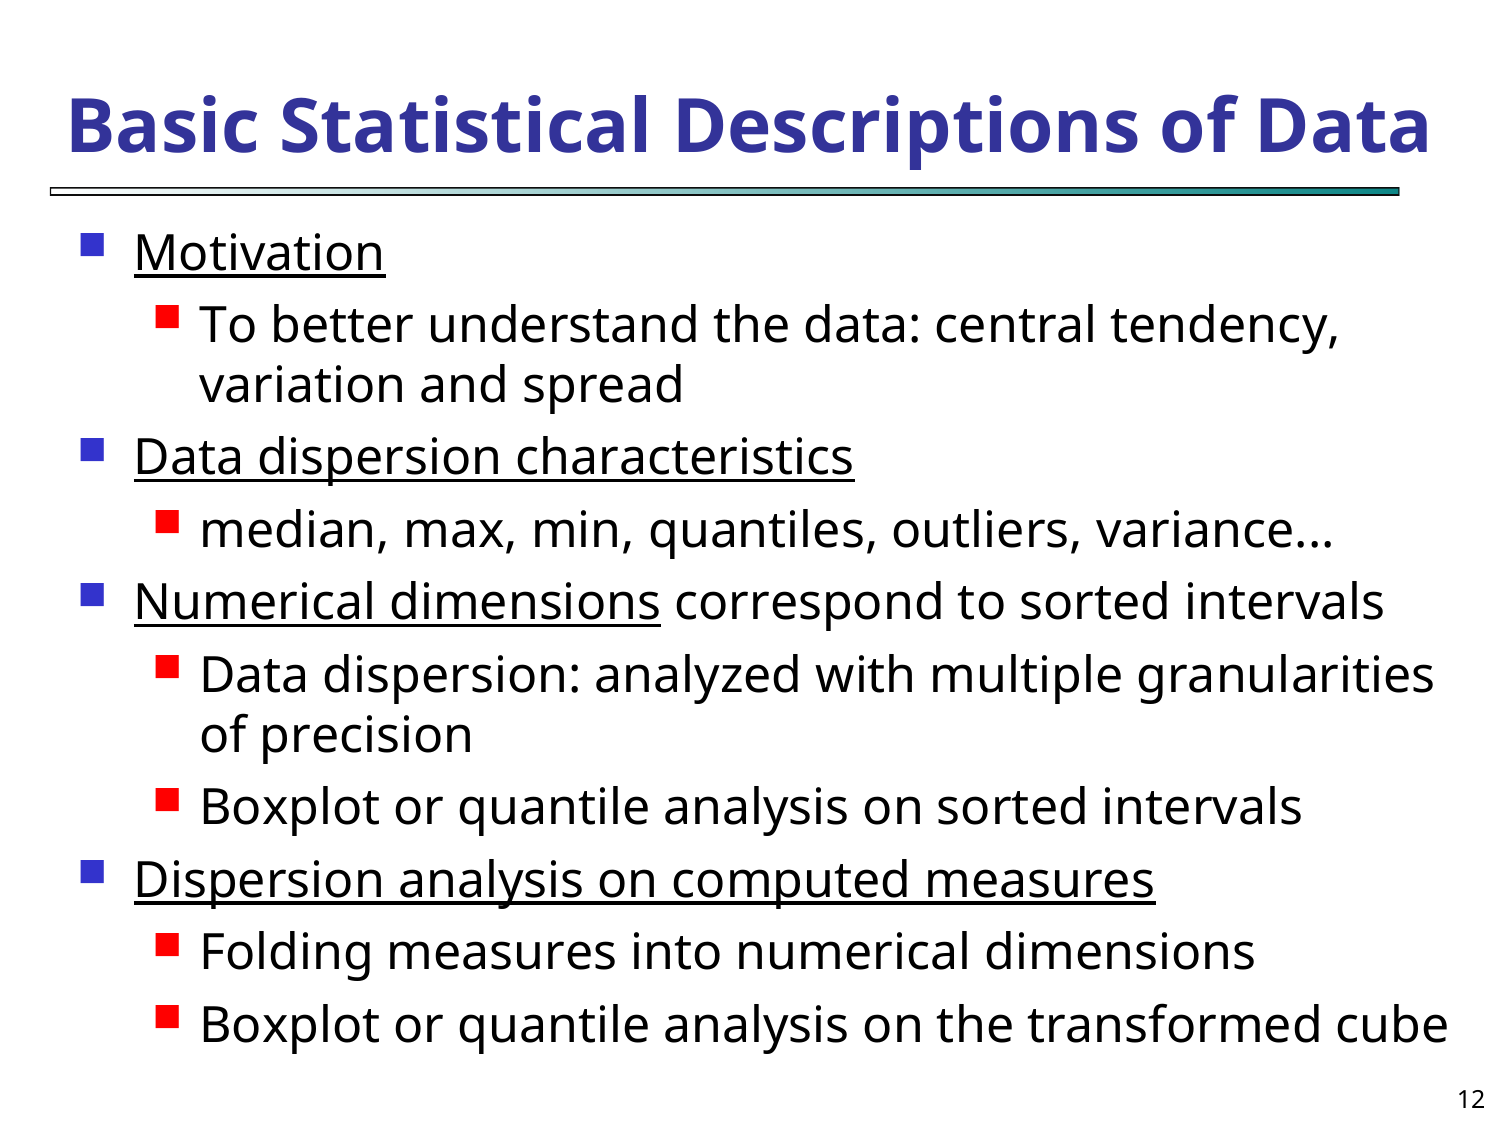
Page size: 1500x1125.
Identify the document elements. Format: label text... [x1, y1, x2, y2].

text_box <number> [1187, 1062, 1500, 1125]
list Motivation To better understand the data: central tendency, variation and spread Data dispersion characteristics median, max, min, quantiles, outliers, variance... Numerical dimensions correspond to sorted intervals Data dispersion: analyzed with multiple granularities of precision Boxplot or quantile analysis on sorted intervals Dispersion analysis on computed measures Folding measures into numerical dimensions Boxplot or quantile analysis on the transformed cube [62, 212, 1486, 1120]
title Basic Statistical Descriptions of Data [0, 0, 1500, 175]
